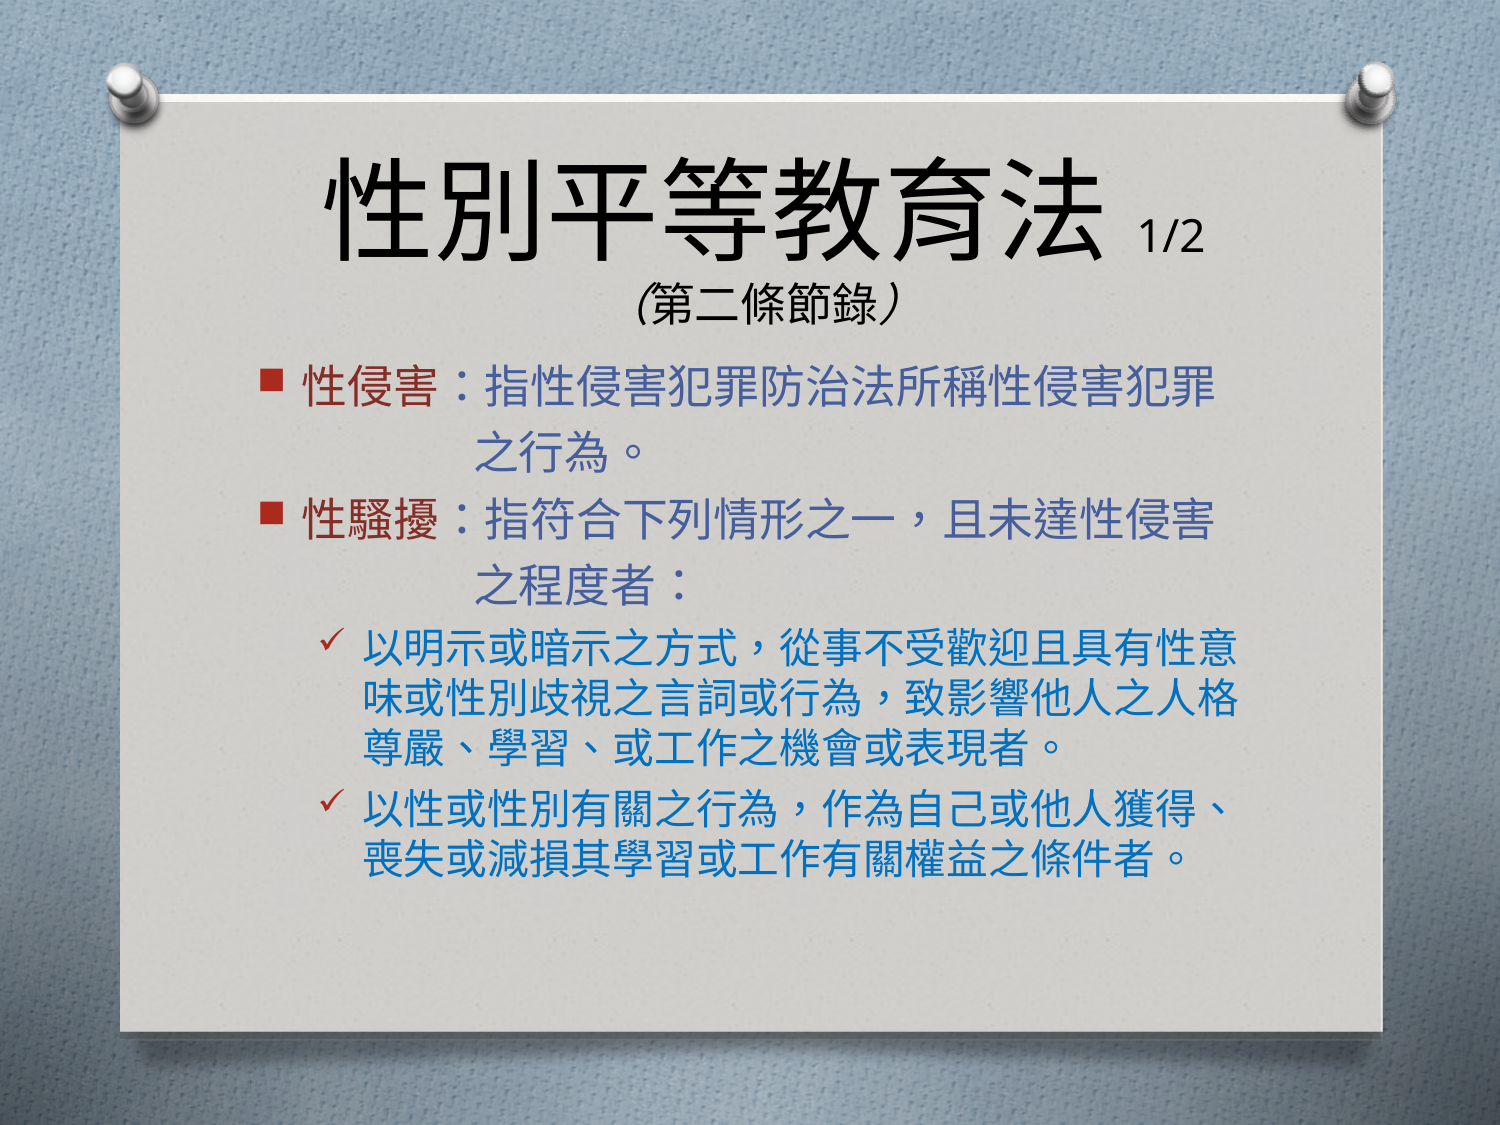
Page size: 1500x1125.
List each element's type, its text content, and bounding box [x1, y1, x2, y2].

picture [0, 0, 1500, 1125]
list 性侵害：指性侵害犯罪防治法所稱性侵害犯罪 之行為。 性騷擾：指符合下列情形之一，且未達性侵害 之程度者： 以明示或暗示之方式，從事不受歡迎且具有性意味或性別歧視之言詞或行為，致影響他人之人格尊嚴、學習、或工作之機會或表現者。 以性或性別有關之行為，作為自己或他人獲得、喪失或減損其學習或工作有關權益之條件者。 [242, 350, 1259, 942]
title 性別平等教育法1/2 （第二條節錄） [88, 125, 1439, 338]
